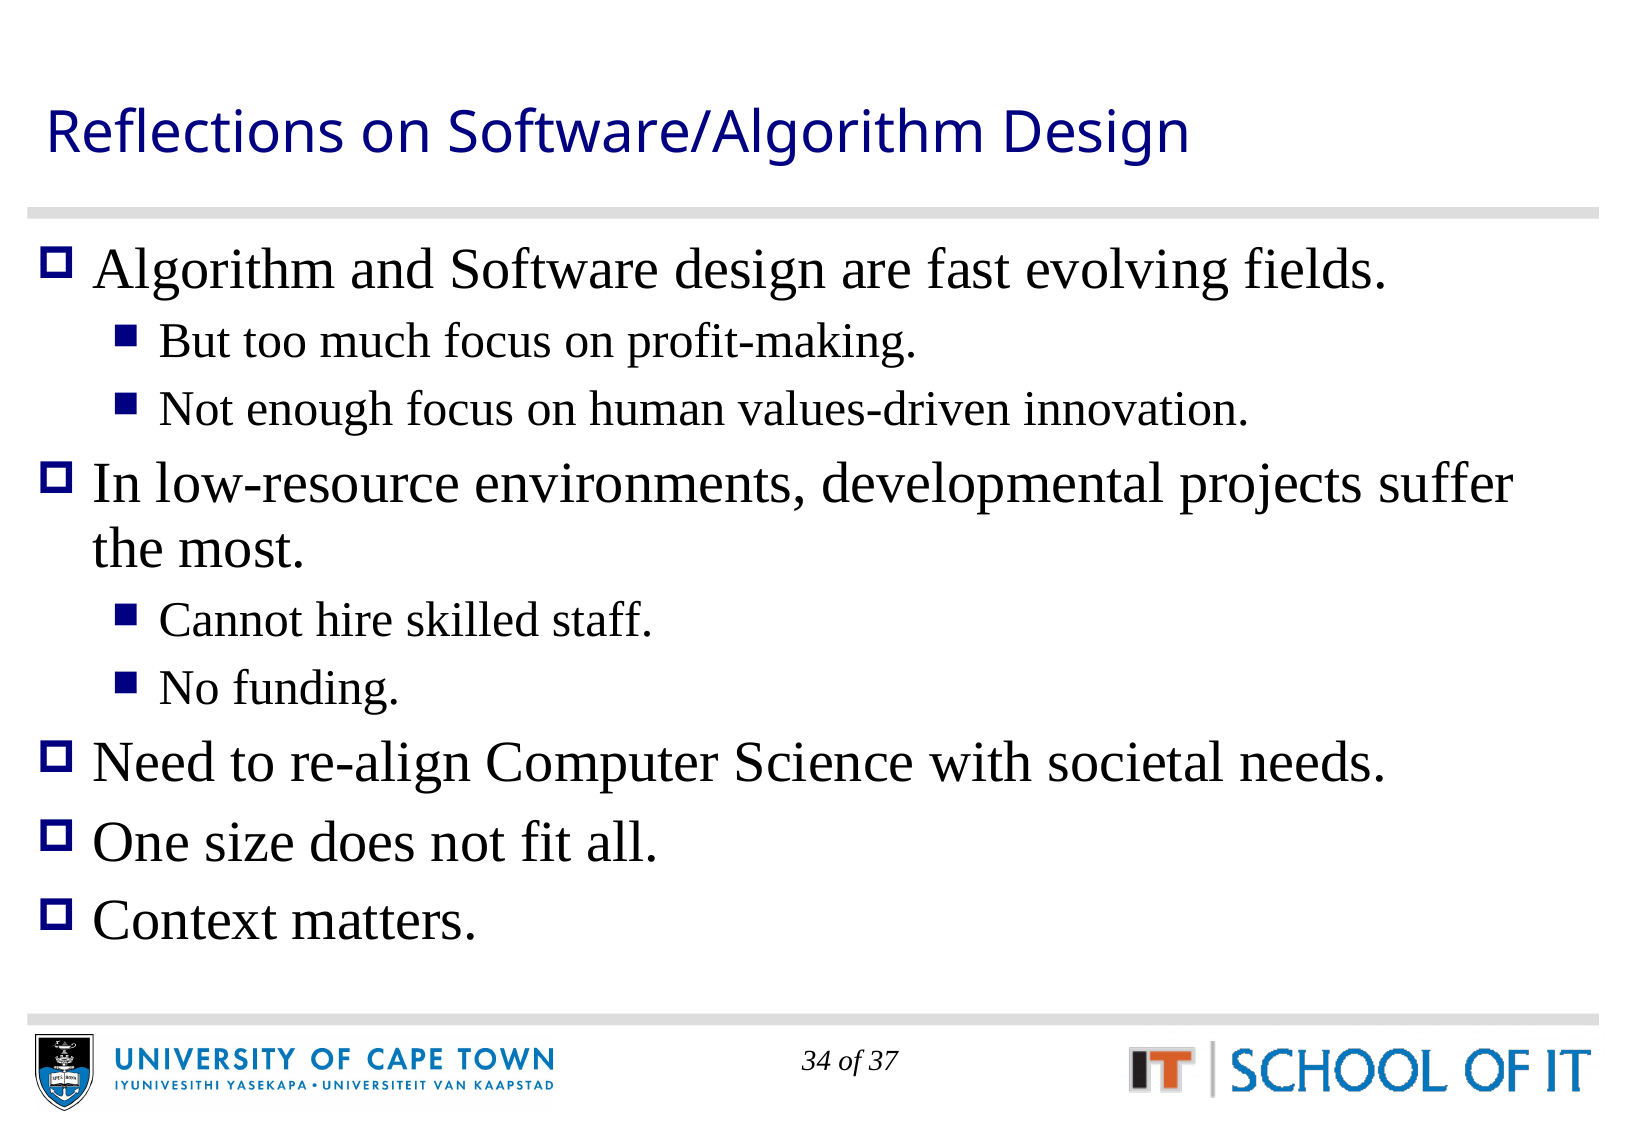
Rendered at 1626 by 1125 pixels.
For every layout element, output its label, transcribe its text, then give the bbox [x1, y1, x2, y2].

title Reflections on Software/Algorithm Design [45, 66, 1583, 194]
list Algorithm and Software design are fast evolving fields. But too much focus on profit-making. Not enough focus on human values-driven innovation. In low-resource environments, developmental projects suffer the most. Cannot hire skilled staff. No funding. Need to re-align Computer Science with societal needs. One size does not fit all. Context matters. [36, 236, 1579, 998]
picture [1118, 1030, 1606, 1109]
picture [35, 1034, 553, 1111]
